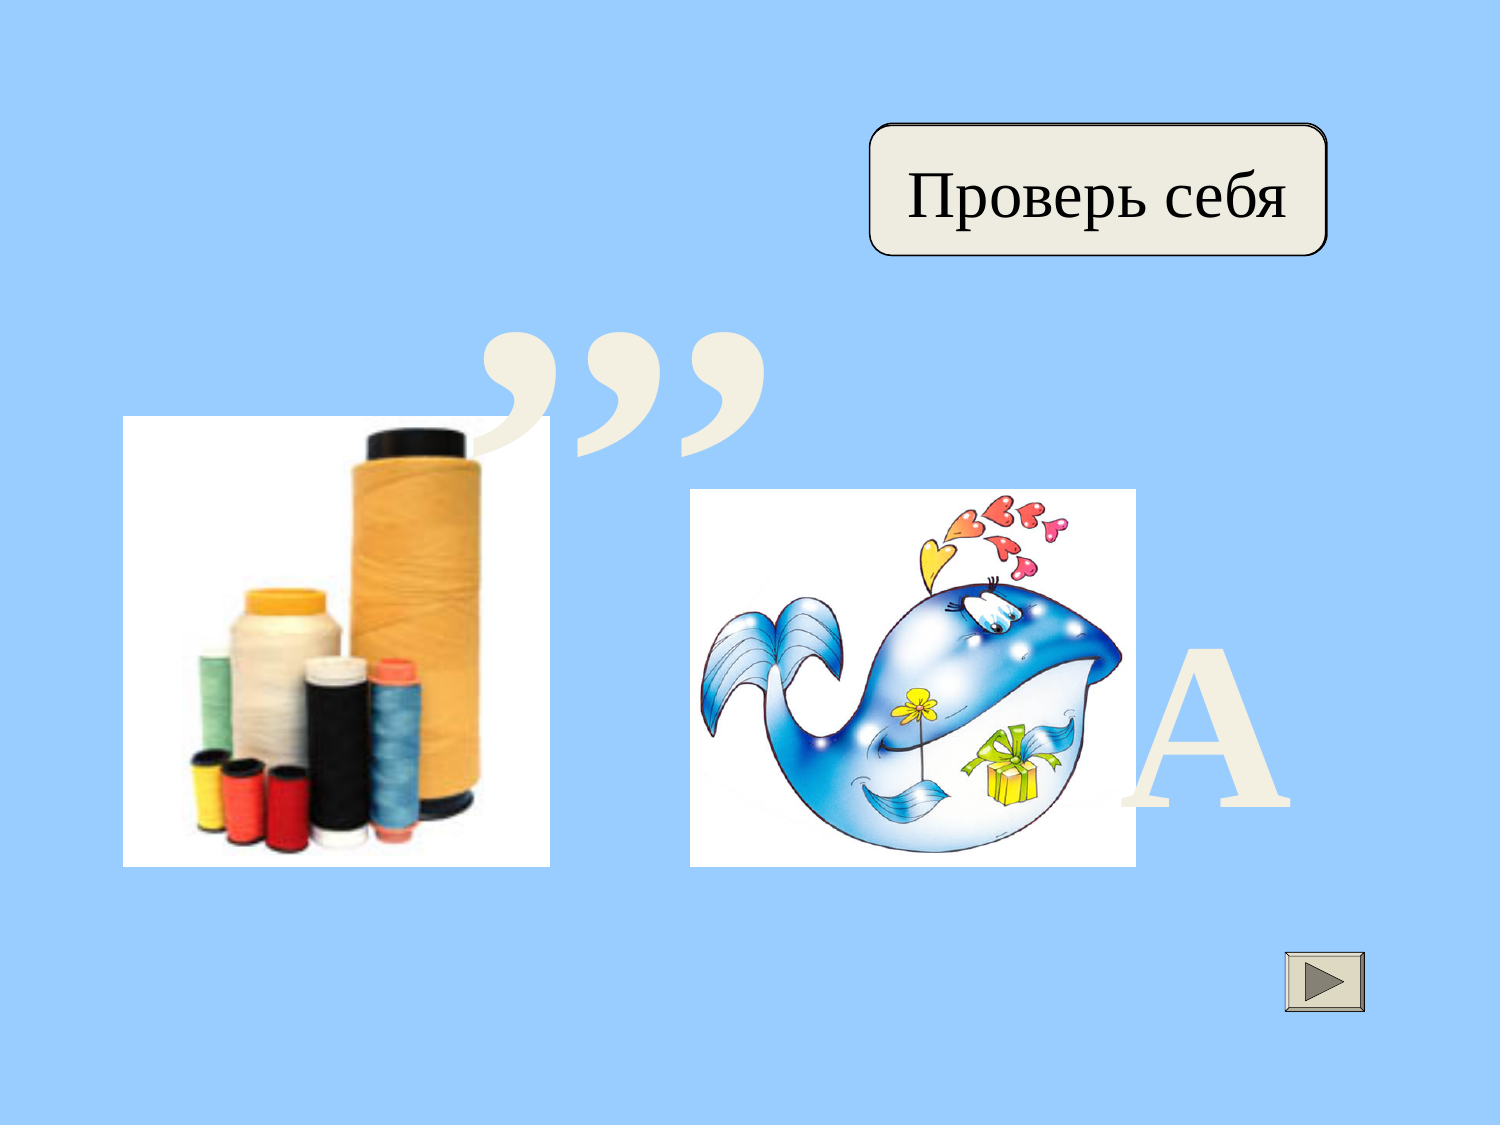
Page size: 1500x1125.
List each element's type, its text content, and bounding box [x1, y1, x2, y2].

text_box [913, 123, 1327, 254]
picture [123, 416, 550, 867]
text_box [1286, 952, 1365, 1012]
text_box А [917, 560, 1495, 864]
picture [690, 489, 1136, 867]
text_box ,,, [336, 0, 913, 485]
